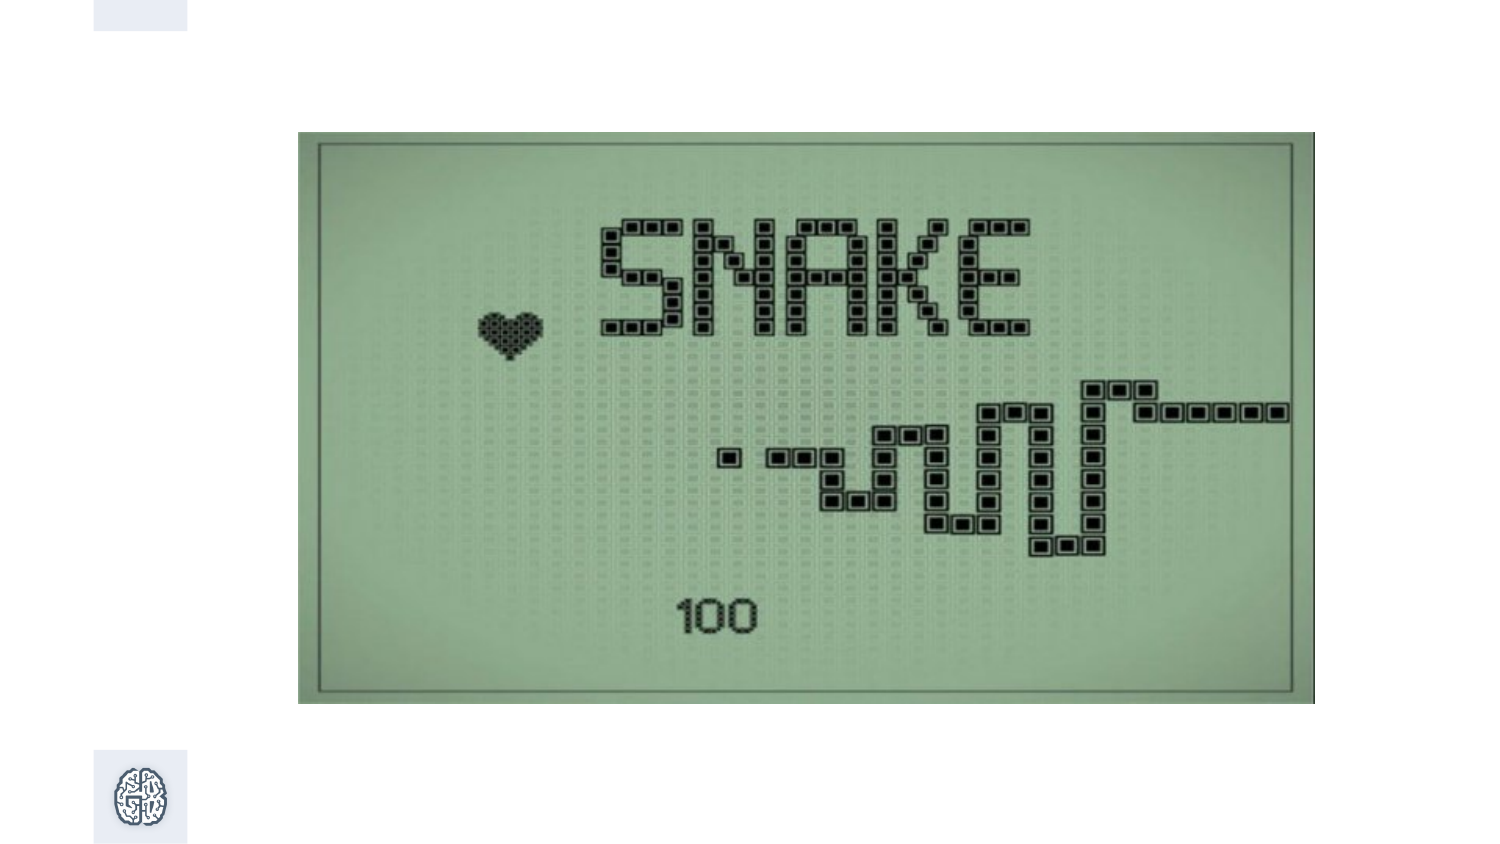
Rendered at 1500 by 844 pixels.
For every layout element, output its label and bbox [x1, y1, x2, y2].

picture [298, 132, 1315, 704]
picture [106, 760, 175, 834]
